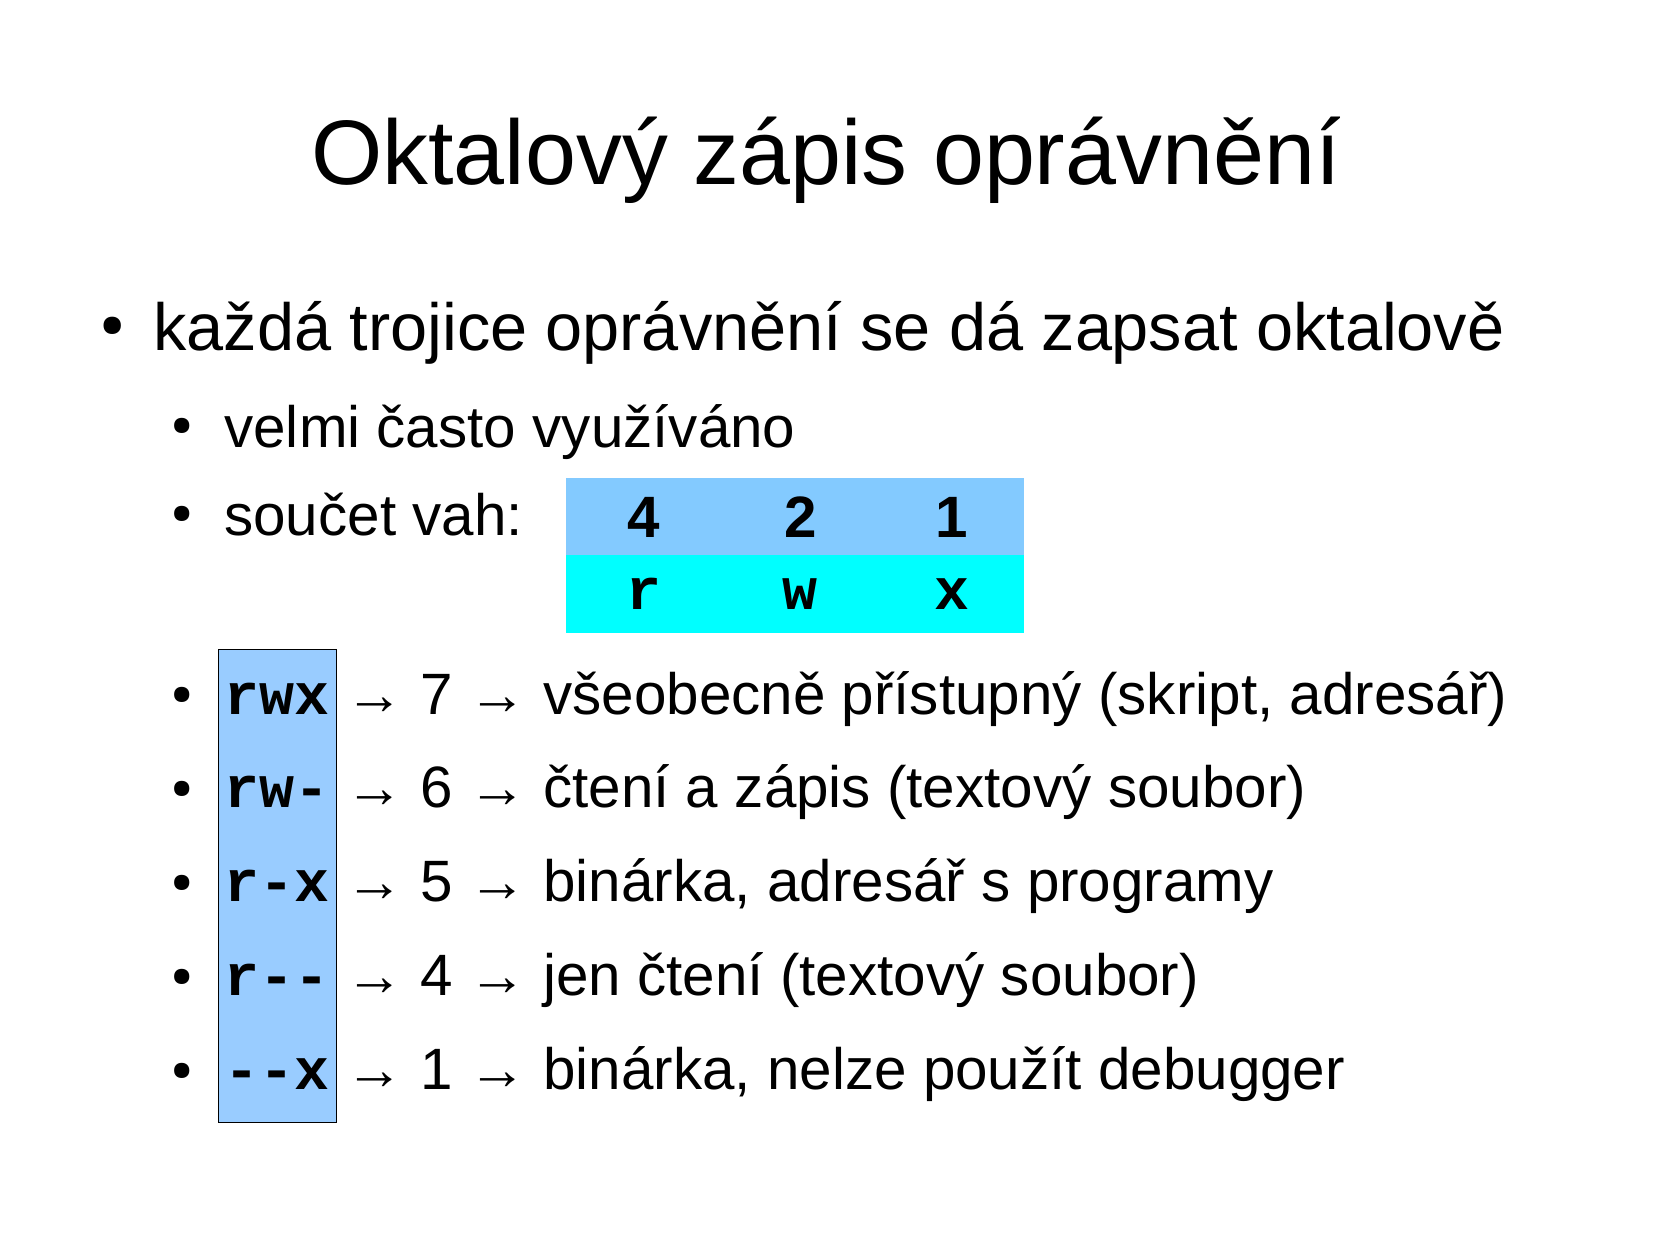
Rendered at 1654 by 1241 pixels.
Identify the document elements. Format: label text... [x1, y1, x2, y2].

table_header 2 [721, 478, 880, 555]
text_box [218, 1108, 337, 1123]
title Oktalový zápis oprávnění [82, 56, 1571, 250]
table_header 4 [566, 478, 721, 555]
table_cell w [721, 555, 880, 633]
list každá trojice oprávnění se dá zapsat oktalově velmi často využíváno součet vah: rwx → 7 → všeobecně přístupný (skript, adresář) rw- → 6 → čtení a zápis (textový soubor) r-x → 5 → binárka, adresář s programy r-- → 4 → jen čtení (textový soubor) --x → 1 → binárka, nelze použít debugger [82, 290, 1571, 1108]
table_header 1 [880, 478, 1024, 555]
table_cell x [880, 555, 1024, 633]
table_cell r [566, 555, 721, 633]
